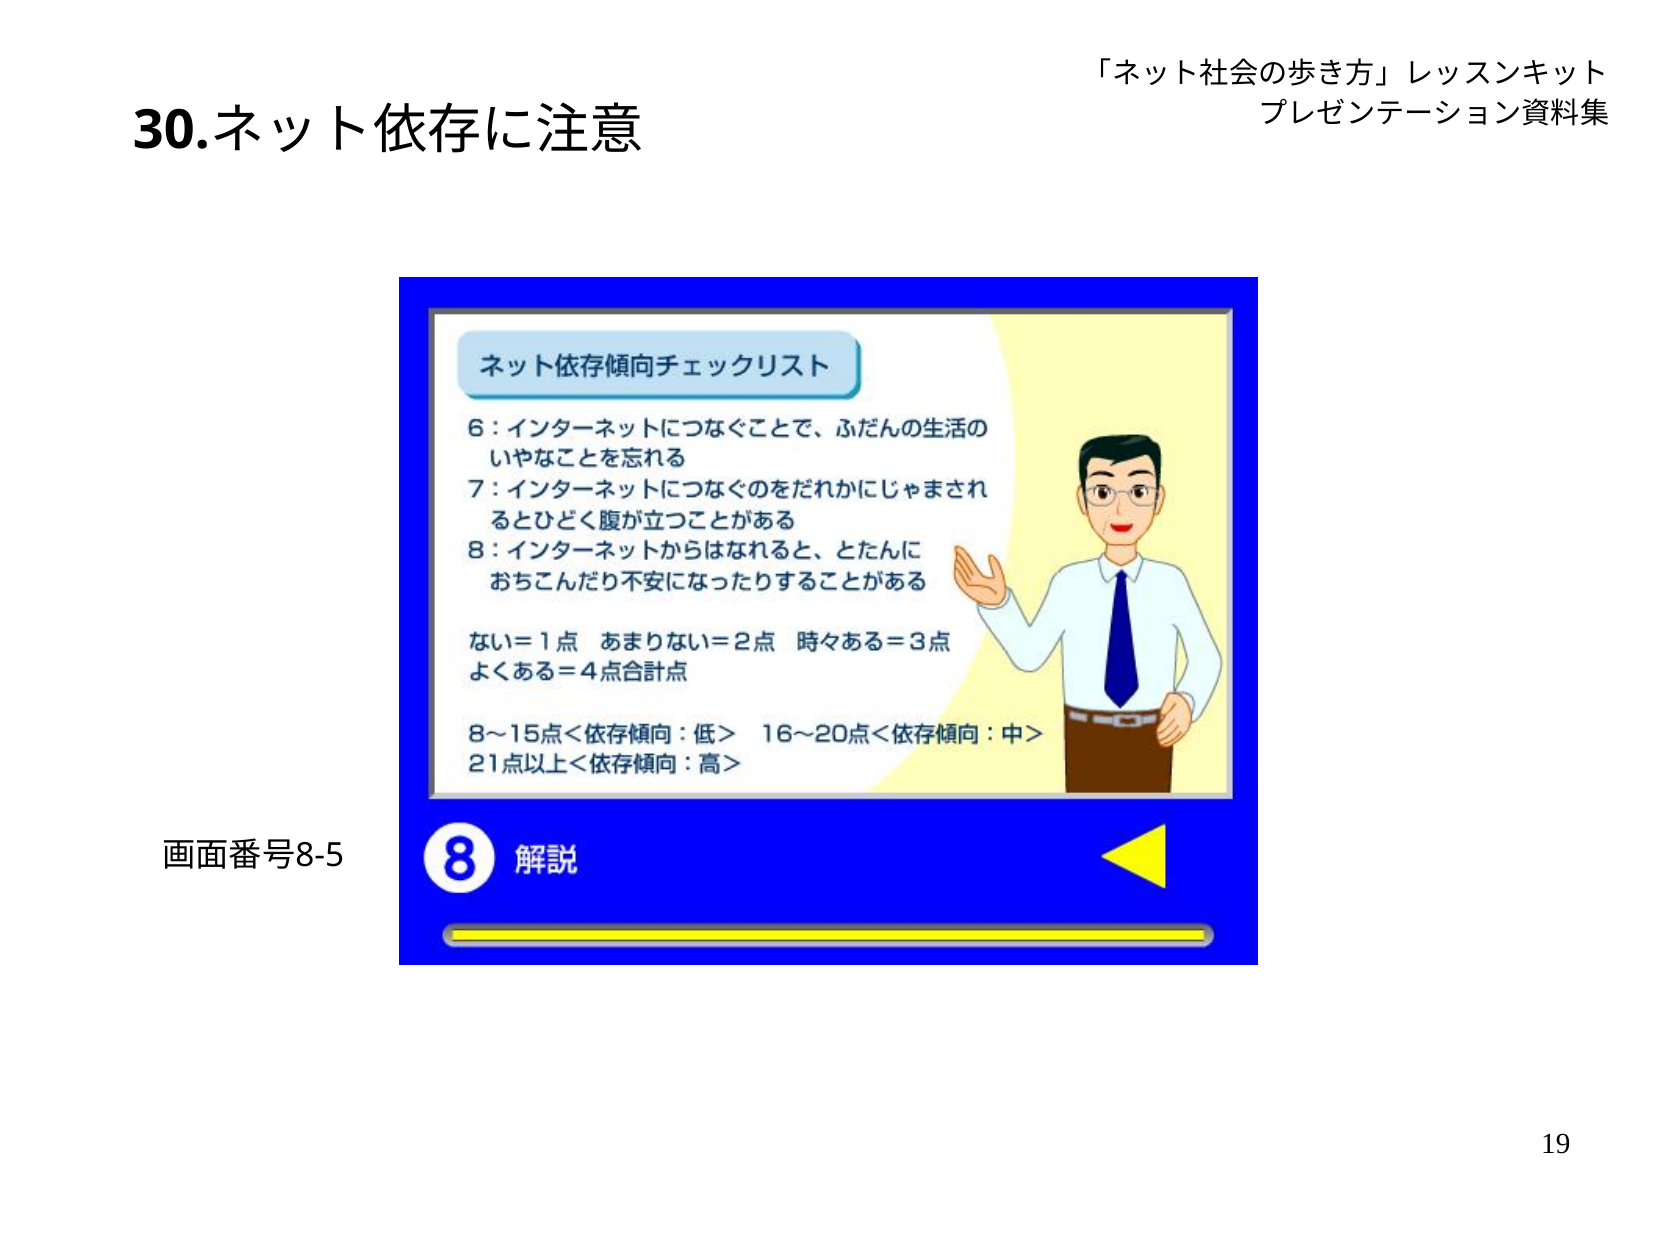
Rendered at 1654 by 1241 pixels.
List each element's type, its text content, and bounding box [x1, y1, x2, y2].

text_box 画面番号8-5 [147, 826, 384, 882]
text_box 30.ネット依存に注意 [118, 88, 1093, 169]
text_box 「ネット社会の歩き方」レッスンキット プレゼンテーション資料集 [1062, 44, 1625, 139]
picture [399, 277, 1258, 965]
